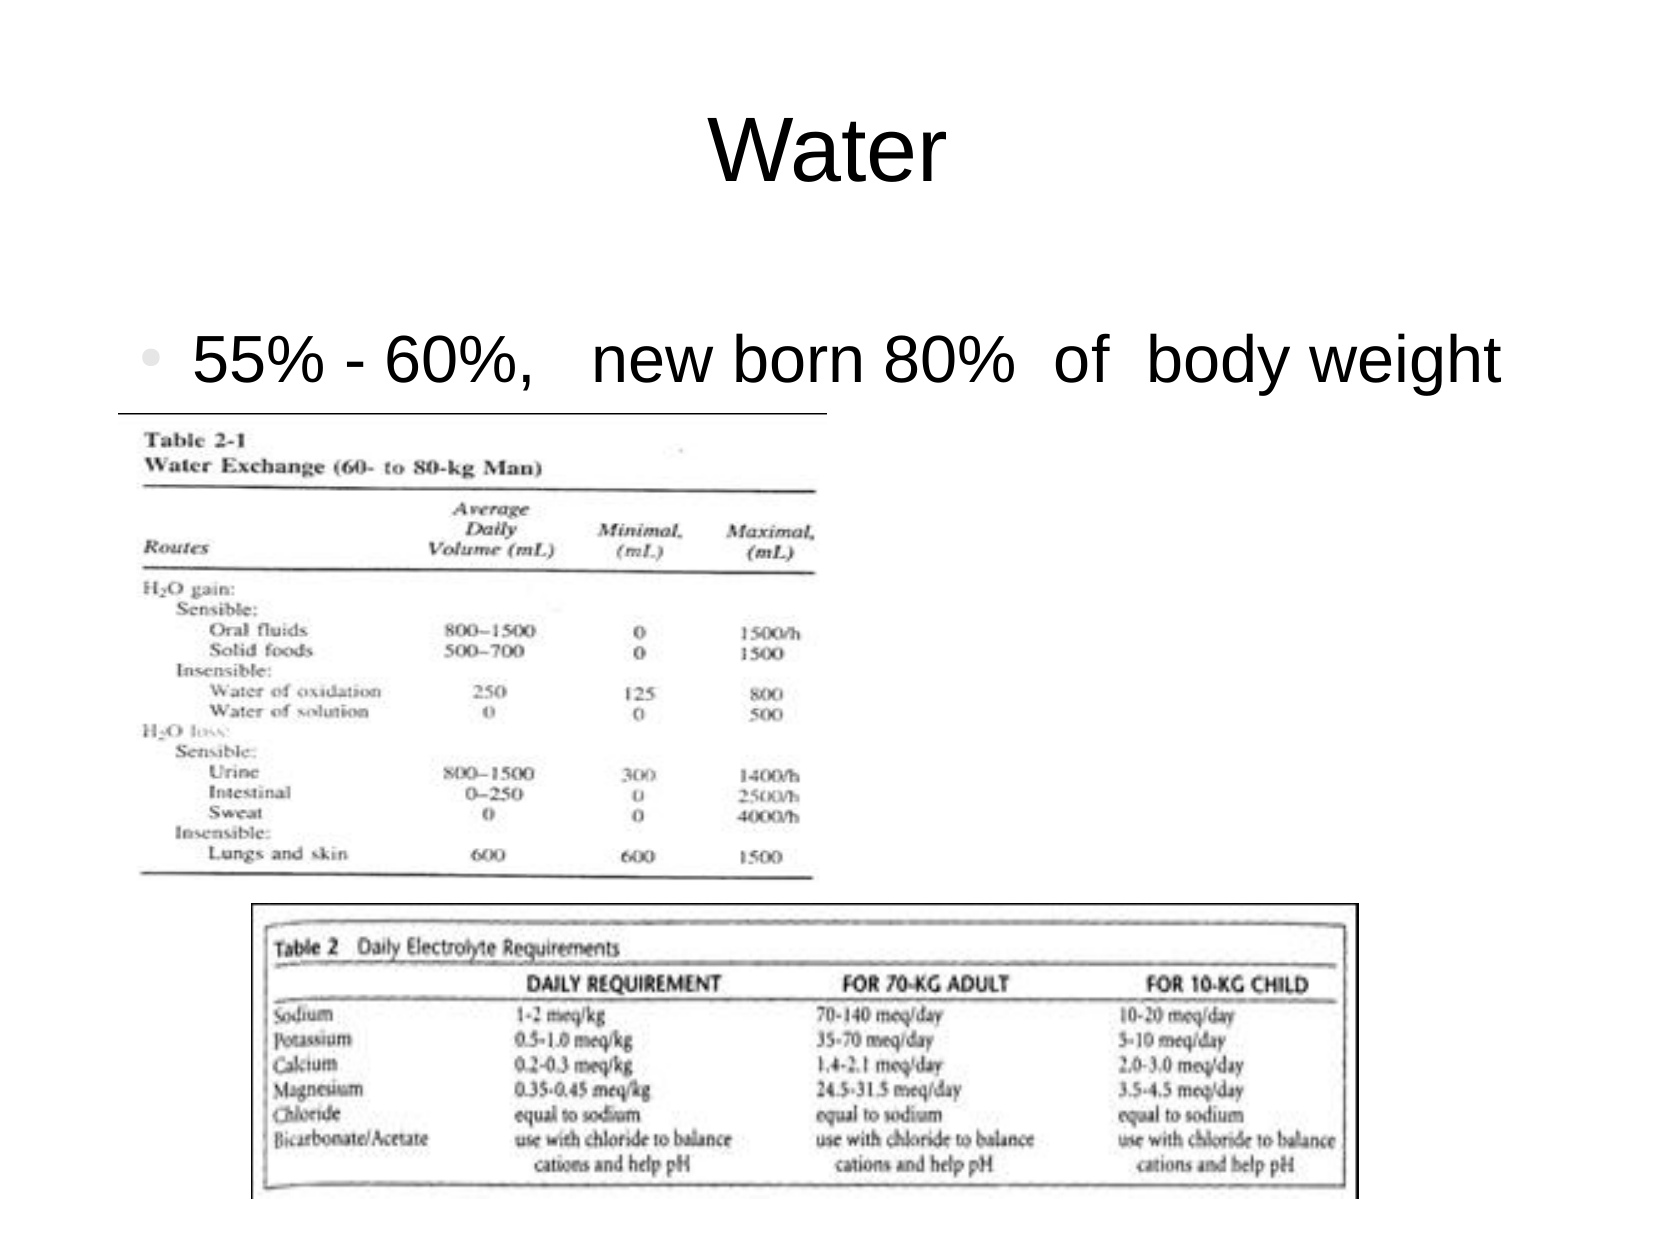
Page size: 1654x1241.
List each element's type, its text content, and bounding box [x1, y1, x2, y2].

picture [251, 1133, 1359, 1199]
list 55% - 60%, new born 80% of body weight [121, 322, 1561, 1133]
title Water [121, 46, 1534, 254]
